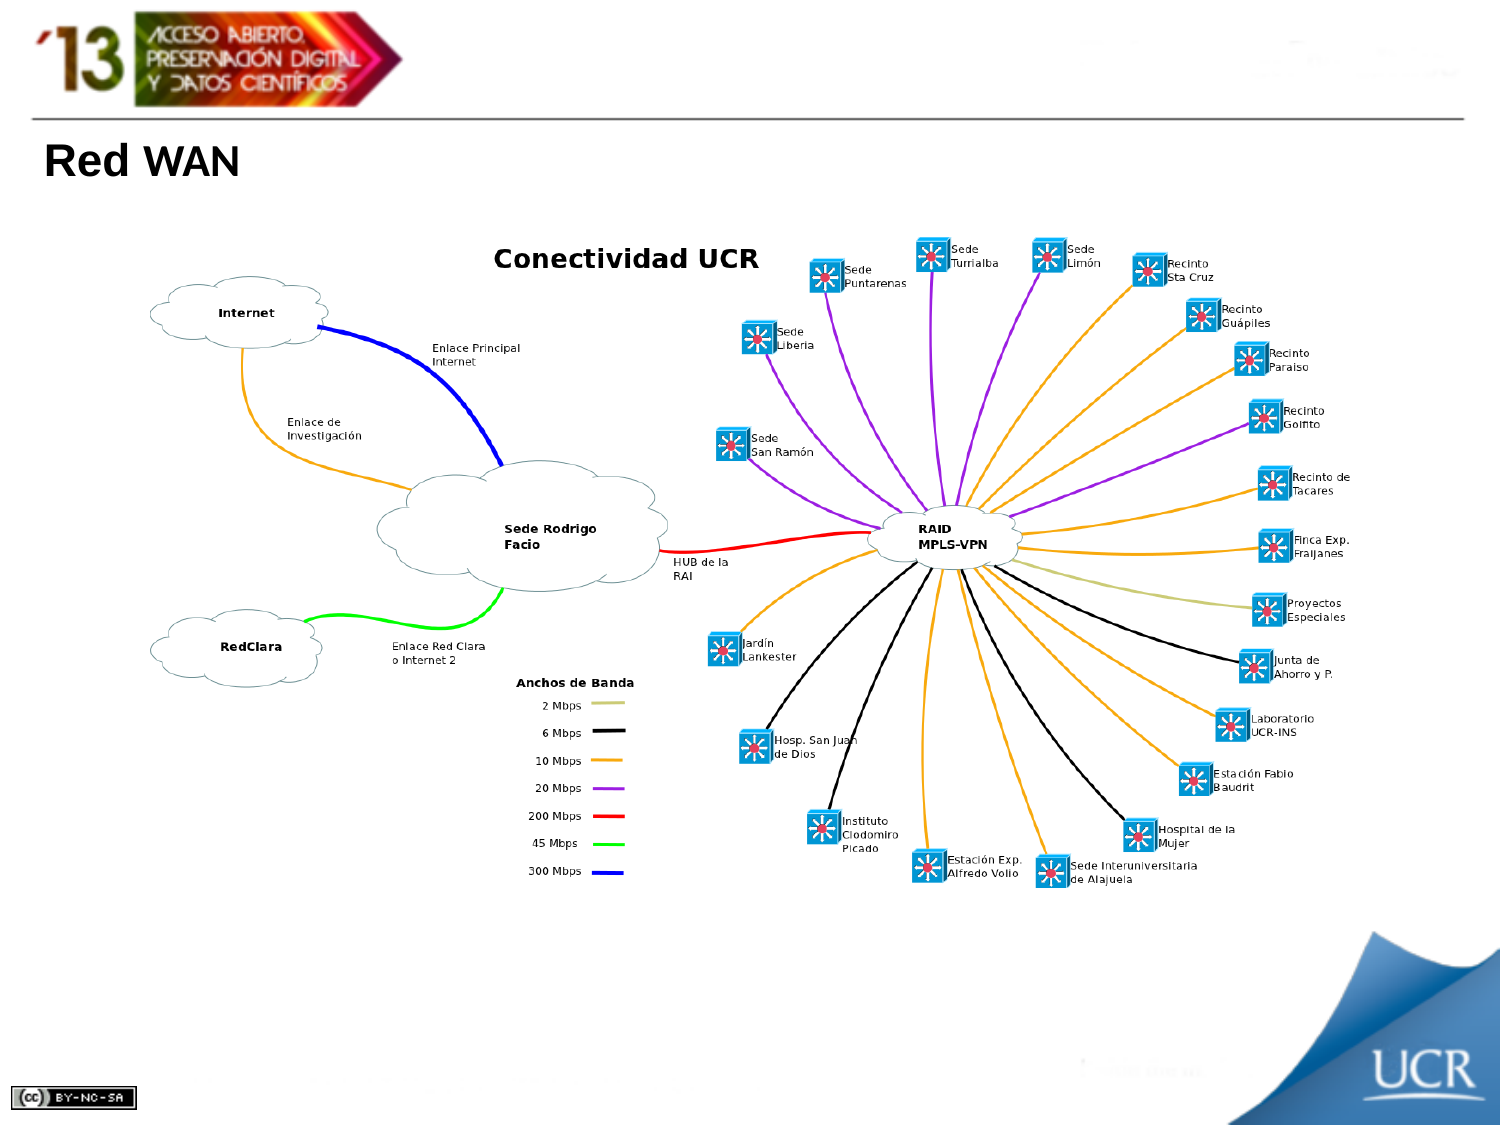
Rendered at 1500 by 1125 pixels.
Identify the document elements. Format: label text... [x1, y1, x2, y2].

title Red WAN [43, 122, 1394, 201]
picture [0, 0, 1500, 1125]
